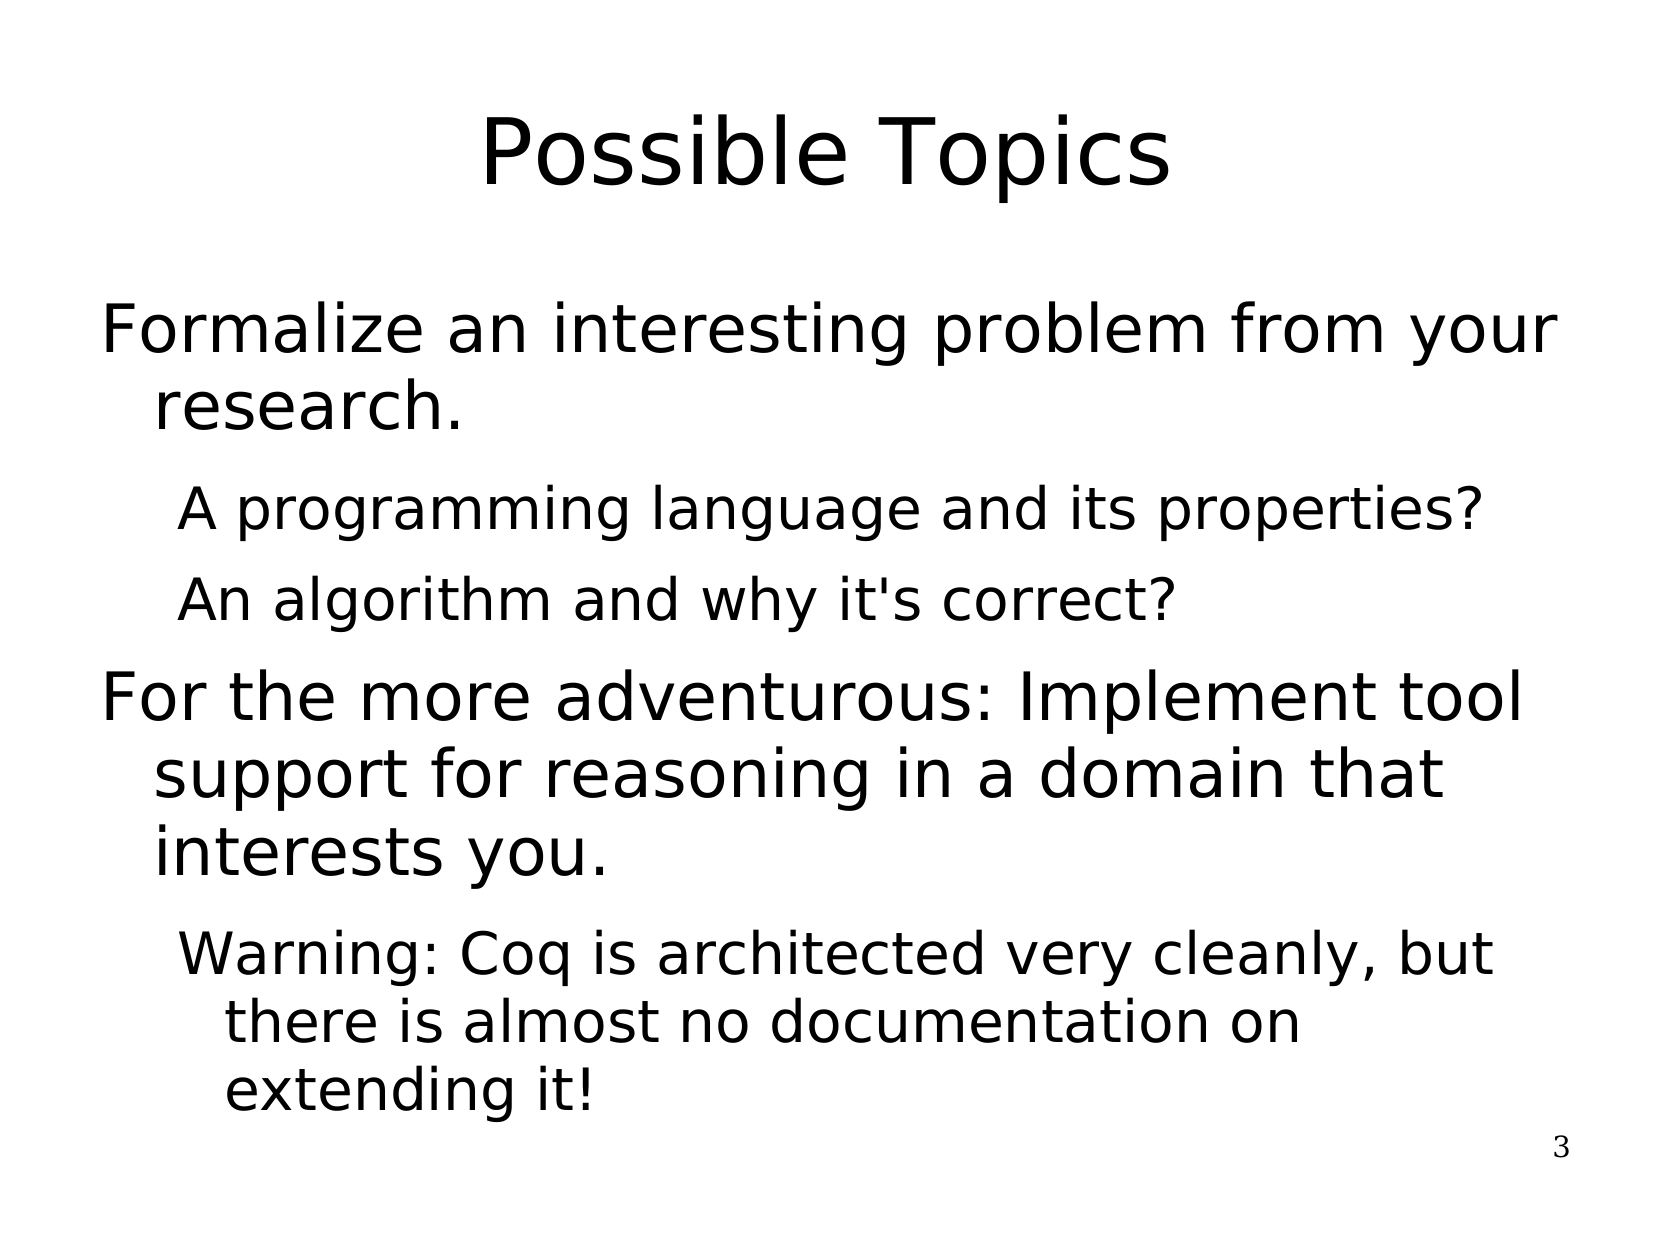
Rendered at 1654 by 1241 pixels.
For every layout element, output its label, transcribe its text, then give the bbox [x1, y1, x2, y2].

list Formalize an interesting problem from your research. A programming language and its properties? An algorithm and why it's correct? For the more adventurous: Implement tool support for reasoning in a domain that interests you. Warning: Coq is architected very cleanly, but there is almost no documentation on extending it! [82, 290, 1571, 1125]
title Possible Topics [82, 49, 1571, 257]
